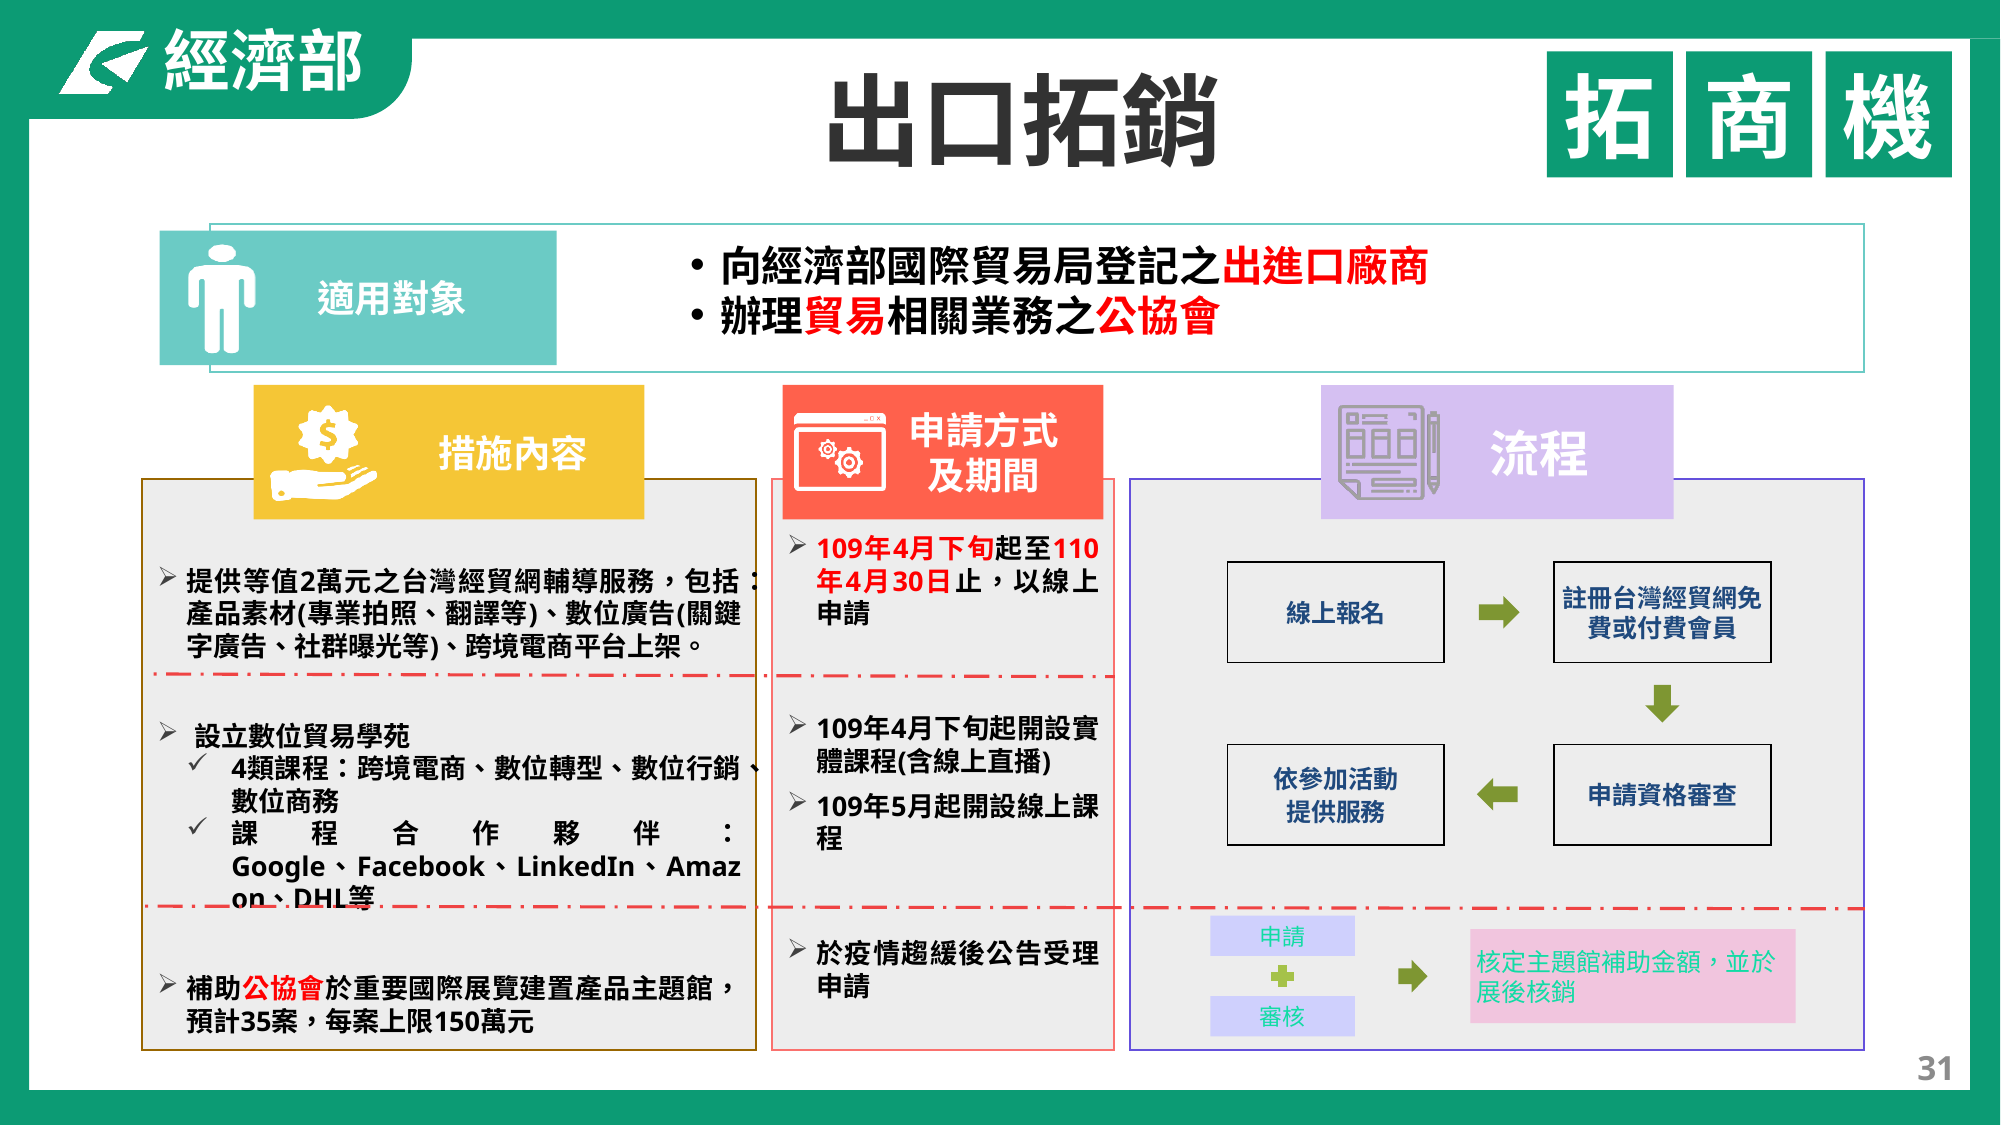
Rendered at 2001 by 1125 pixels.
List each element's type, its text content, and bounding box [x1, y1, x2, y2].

text_box 向經濟部國際貿易局登記之出進口廠商 辦理貿易相關業務之公協會 [675, 231, 1445, 347]
picture [1338, 405, 1440, 500]
text_box 109年4月下旬起至110年4月30日止，以線上申請 109年4月下旬起開設實體課程(含線上直播) 109年5月起開設線上課程 於疫情趨緩後公告受理申請 [772, 479, 1114, 1051]
text_box 出口拓銷 [806, 51, 1237, 187]
text_box 適用對象 [238, 257, 546, 338]
text_box 申請 [1210, 915, 1355, 956]
picture [794, 413, 886, 491]
text_box 商 [1686, 51, 1813, 178]
text_box 申請方式 及期間 [864, 398, 1104, 506]
picture [188, 225, 270, 371]
text_box [253, 384, 645, 520]
text_box 審核 [1210, 996, 1355, 1037]
text_box 註冊台灣經貿網免費或付費會員 [1554, 561, 1771, 663]
picture [58, 31, 149, 94]
text_box [270, 230, 557, 366]
text_box 申請資格審查 [1554, 744, 1771, 846]
text_box [159, 230, 188, 366]
text_box 核定主題館補助金額，並於展後核銷 [1470, 929, 1796, 1024]
slide_number <編號> [1520, 1039, 1971, 1100]
text_box 拓 [1546, 51, 1673, 178]
picture [270, 402, 377, 503]
text_box 提供等值2萬元之台灣經貿網輔導服務，包括：產品素材(專業拍照、翻譯等)、數位廣告(關鍵字廣告、社群曝光等)、跨境電商平台上架。 設立數位貿易學苑 4類課程：跨境電商、數位轉型、數位行銷、數位商務 課程合作夥伴：Google、Facebook、LinkedIn、Amazon、DHL等 補助公協會於重要國際展覽建置產品主題館，預計35案，每案上限150萬元 [142, 479, 756, 1051]
text_box 依參加活動 提供服務 [1227, 744, 1445, 846]
text_box [782, 384, 1104, 520]
text_box 線上報名 [1227, 561, 1445, 663]
text_box 措施內容 [383, 411, 644, 493]
text_box 機 [1825, 51, 1952, 178]
text_box 流程 [1474, 411, 1635, 493]
text_box [1130, 385, 1865, 1051]
